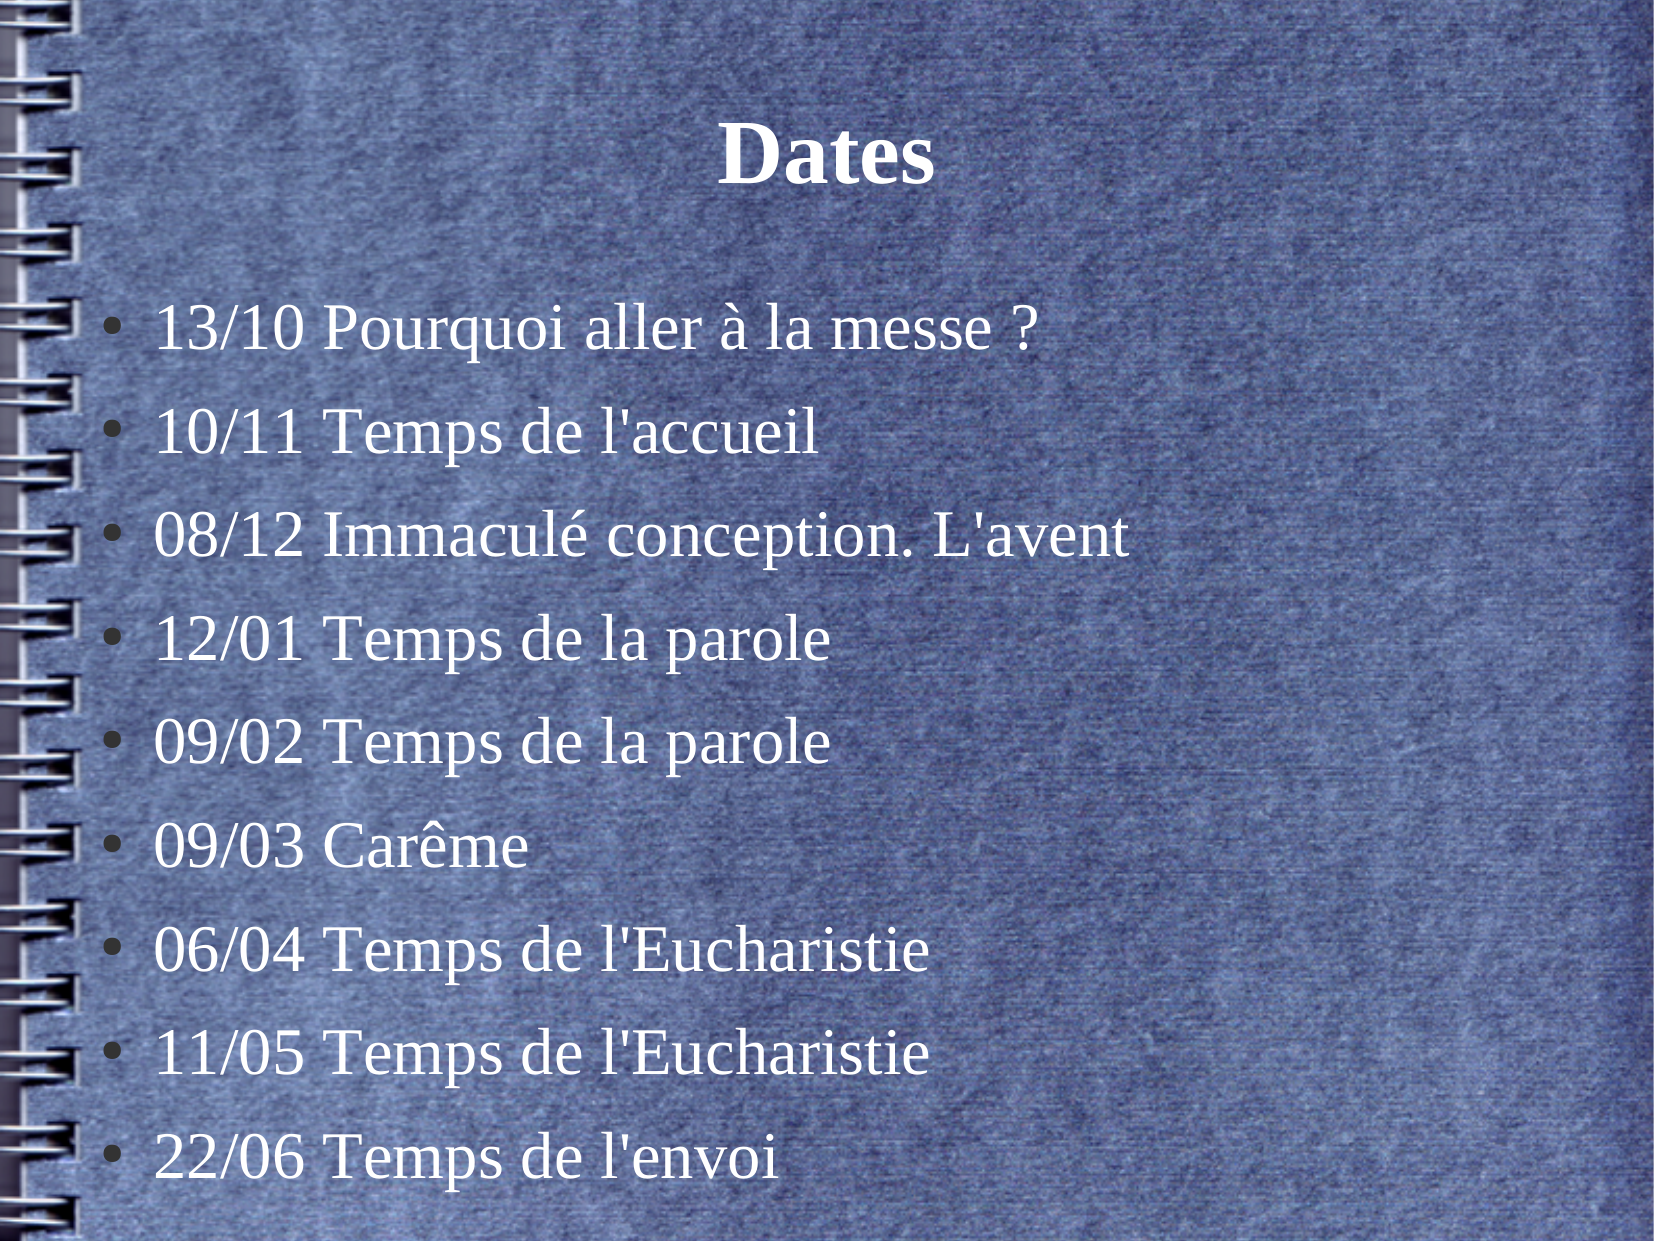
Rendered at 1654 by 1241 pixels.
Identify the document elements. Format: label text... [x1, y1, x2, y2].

title Dates [82, 49, 1571, 257]
list 13/10 Pourquoi aller à la messe ? 10/11 Temps de l'accueil 08/12 Immaculé conception. L'avent 12/01 Temps de la parole 09/02 Temps de la parole 09/03 Carême 06/04 Temps de l'Eucharistie 11/05 Temps de l'Eucharistie 22/06 Temps de l'envoi [82, 290, 1571, 1199]
picture [0, 0, 1654, 1241]
